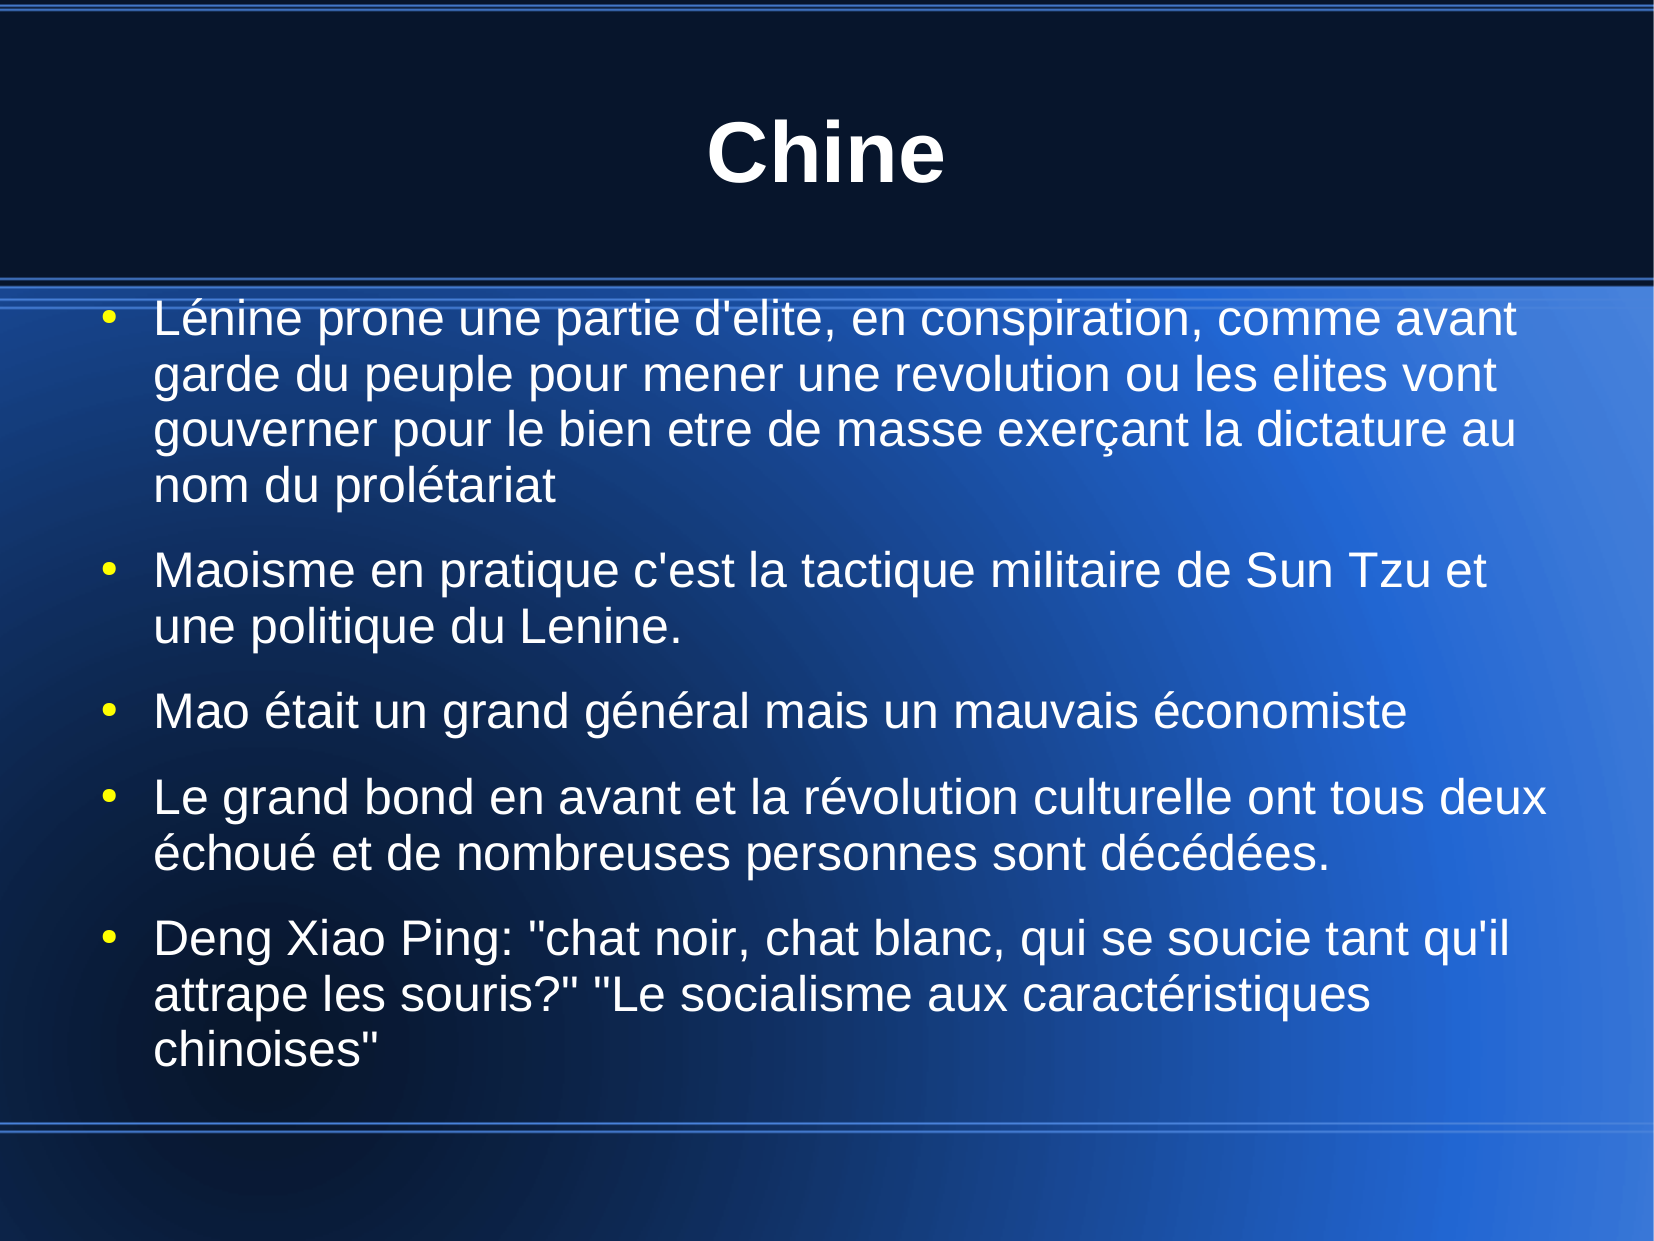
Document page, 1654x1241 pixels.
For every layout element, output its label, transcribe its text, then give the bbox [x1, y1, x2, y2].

picture [0, 0, 1654, 1241]
list Lénine prone une partie d'elite, en conspiration, comme avant garde du peuple pour mener une revolution ou les elites vont gouverner pour le bien etre de masse exerçant la dictature au nom du prolétariat Maoisme en pratique c'est la tactique militaire de Sun Tzu et une politique du Lenine. Mao était un grand général mais un mauvais économiste Le grand bond en avant et la révolution culturelle ont tous deux échoué et de nombreuses personnes sont décédées. Deng Xiao Ping: "chat noir, chat blanc, qui se soucie tant qu'il attrape les souris?" "Le socialisme aux caractéristiques chinoises" [82, 290, 1571, 1241]
title Chine [82, 49, 1571, 257]
